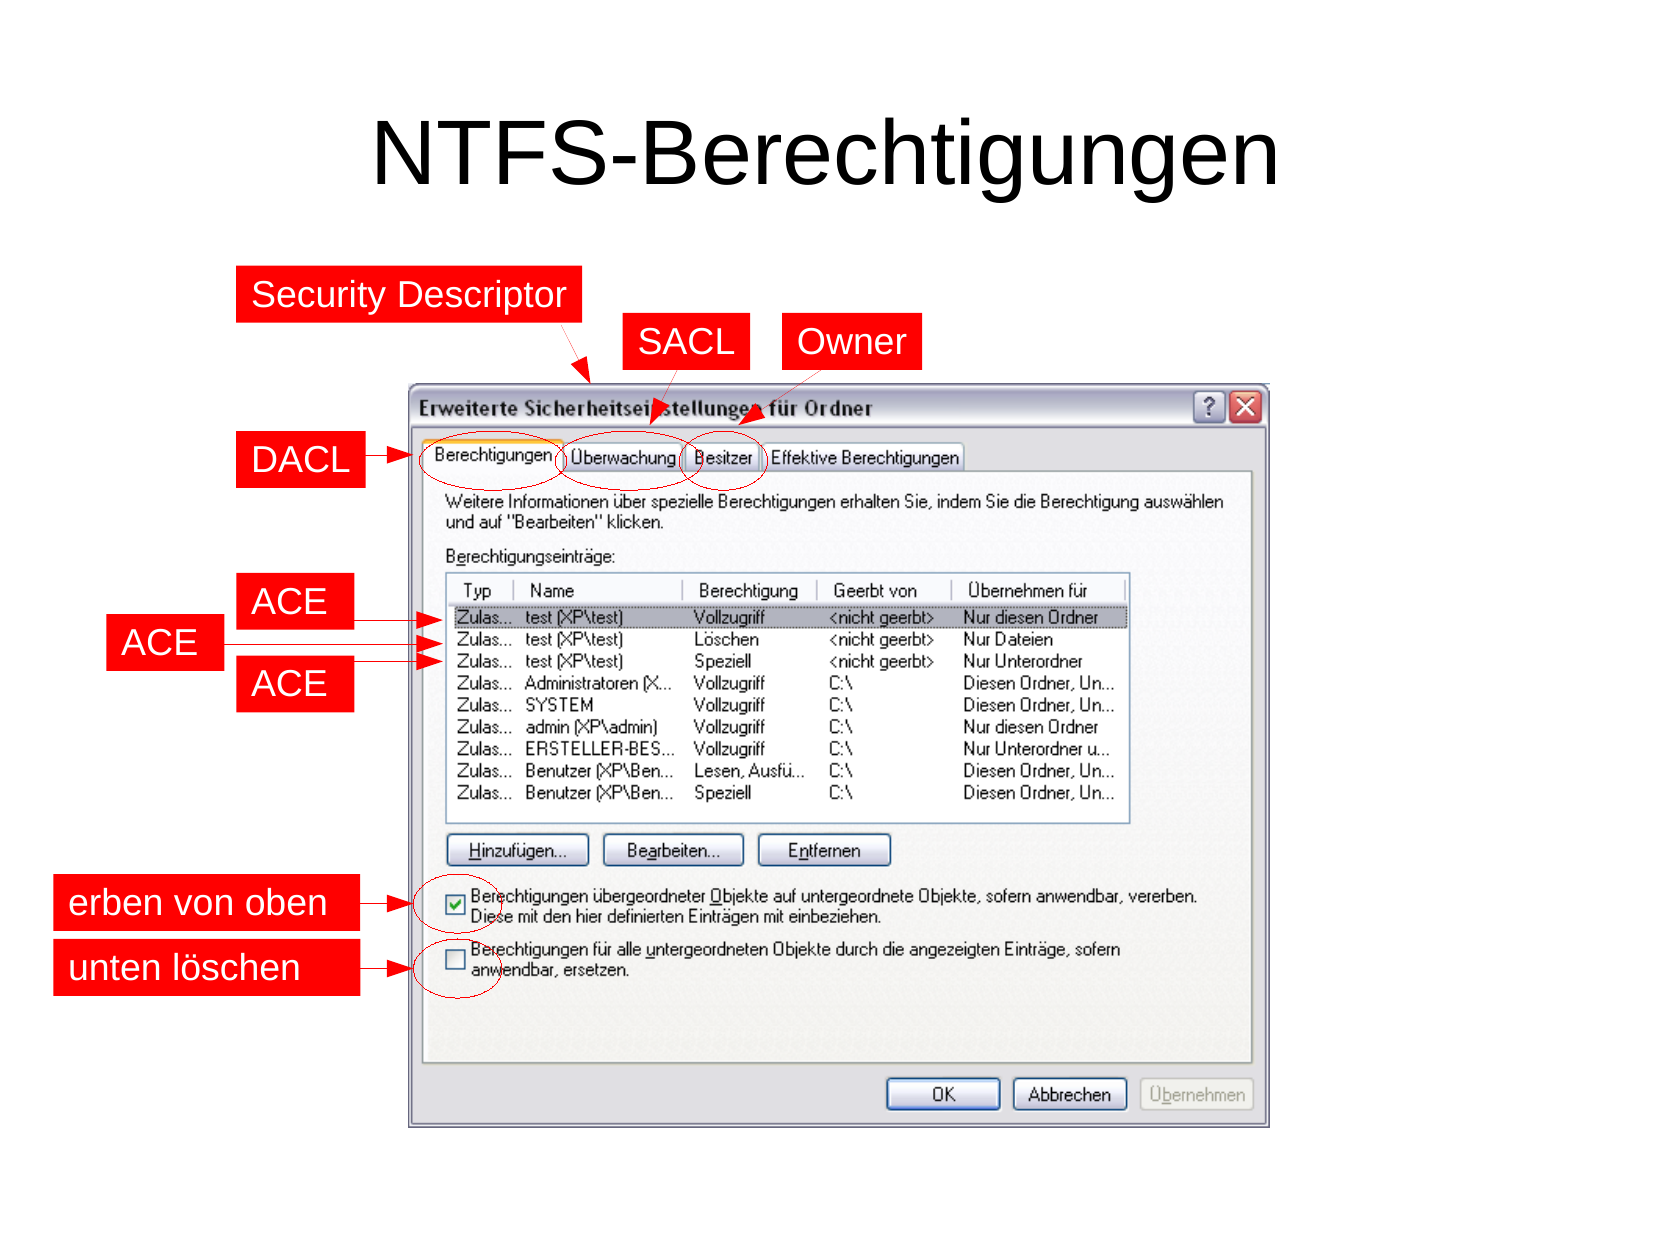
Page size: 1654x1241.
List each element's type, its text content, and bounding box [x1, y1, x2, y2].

text_box ACE [236, 655, 355, 713]
text_box erben von oben [53, 874, 361, 931]
text_box SACL [622, 312, 751, 370]
picture [408, 383, 1270, 1128]
title NTFS-Berechtigungen [82, 56, 1571, 250]
text_box DACL [236, 431, 366, 488]
text_box ACE [106, 614, 225, 671]
text_box ACE [236, 572, 355, 630]
text_box Owner [782, 312, 923, 370]
text_box unten löschen [53, 938, 361, 996]
picture [408, 645, 416, 661]
text_box Security Descriptor [236, 265, 583, 323]
